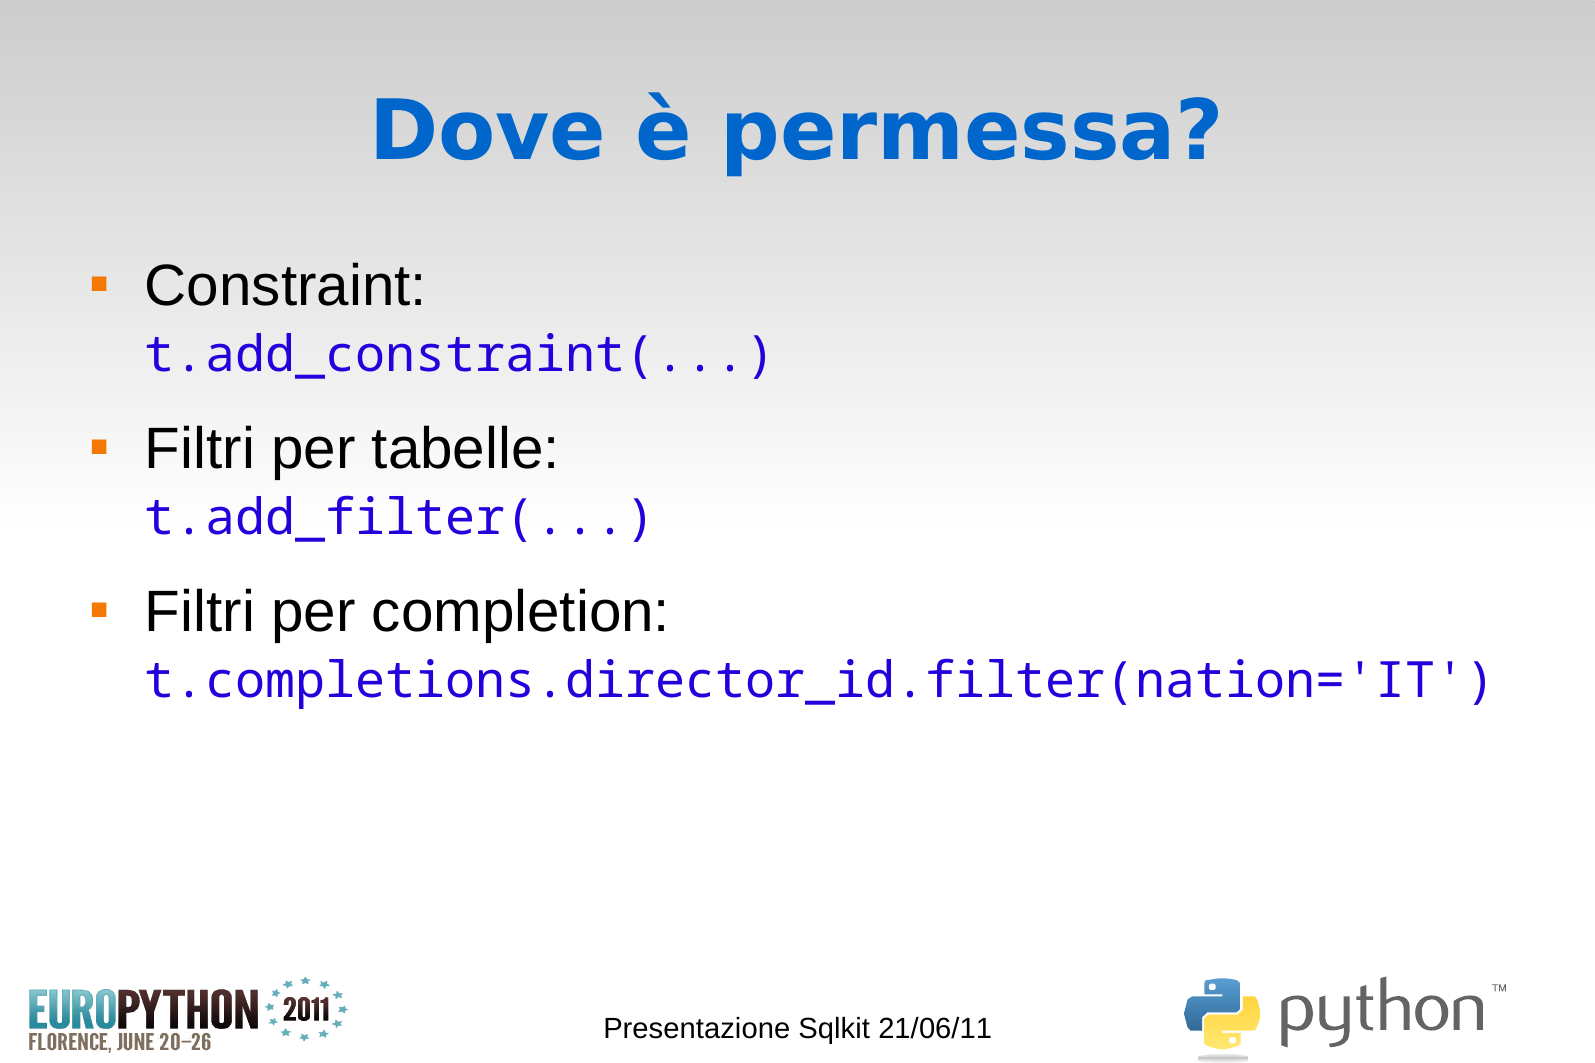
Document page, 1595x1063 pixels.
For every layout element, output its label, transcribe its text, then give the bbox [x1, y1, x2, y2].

title Dove è permessa? [79, 49, 1515, 213]
picture [29, 974, 355, 1058]
list Constraint: t.add_constraint(...) Filtri per tabelle: t.add_filter(...) Filtri per completion: t.completions.director_id.filter(nation='IT') [74, 253, 1510, 940]
